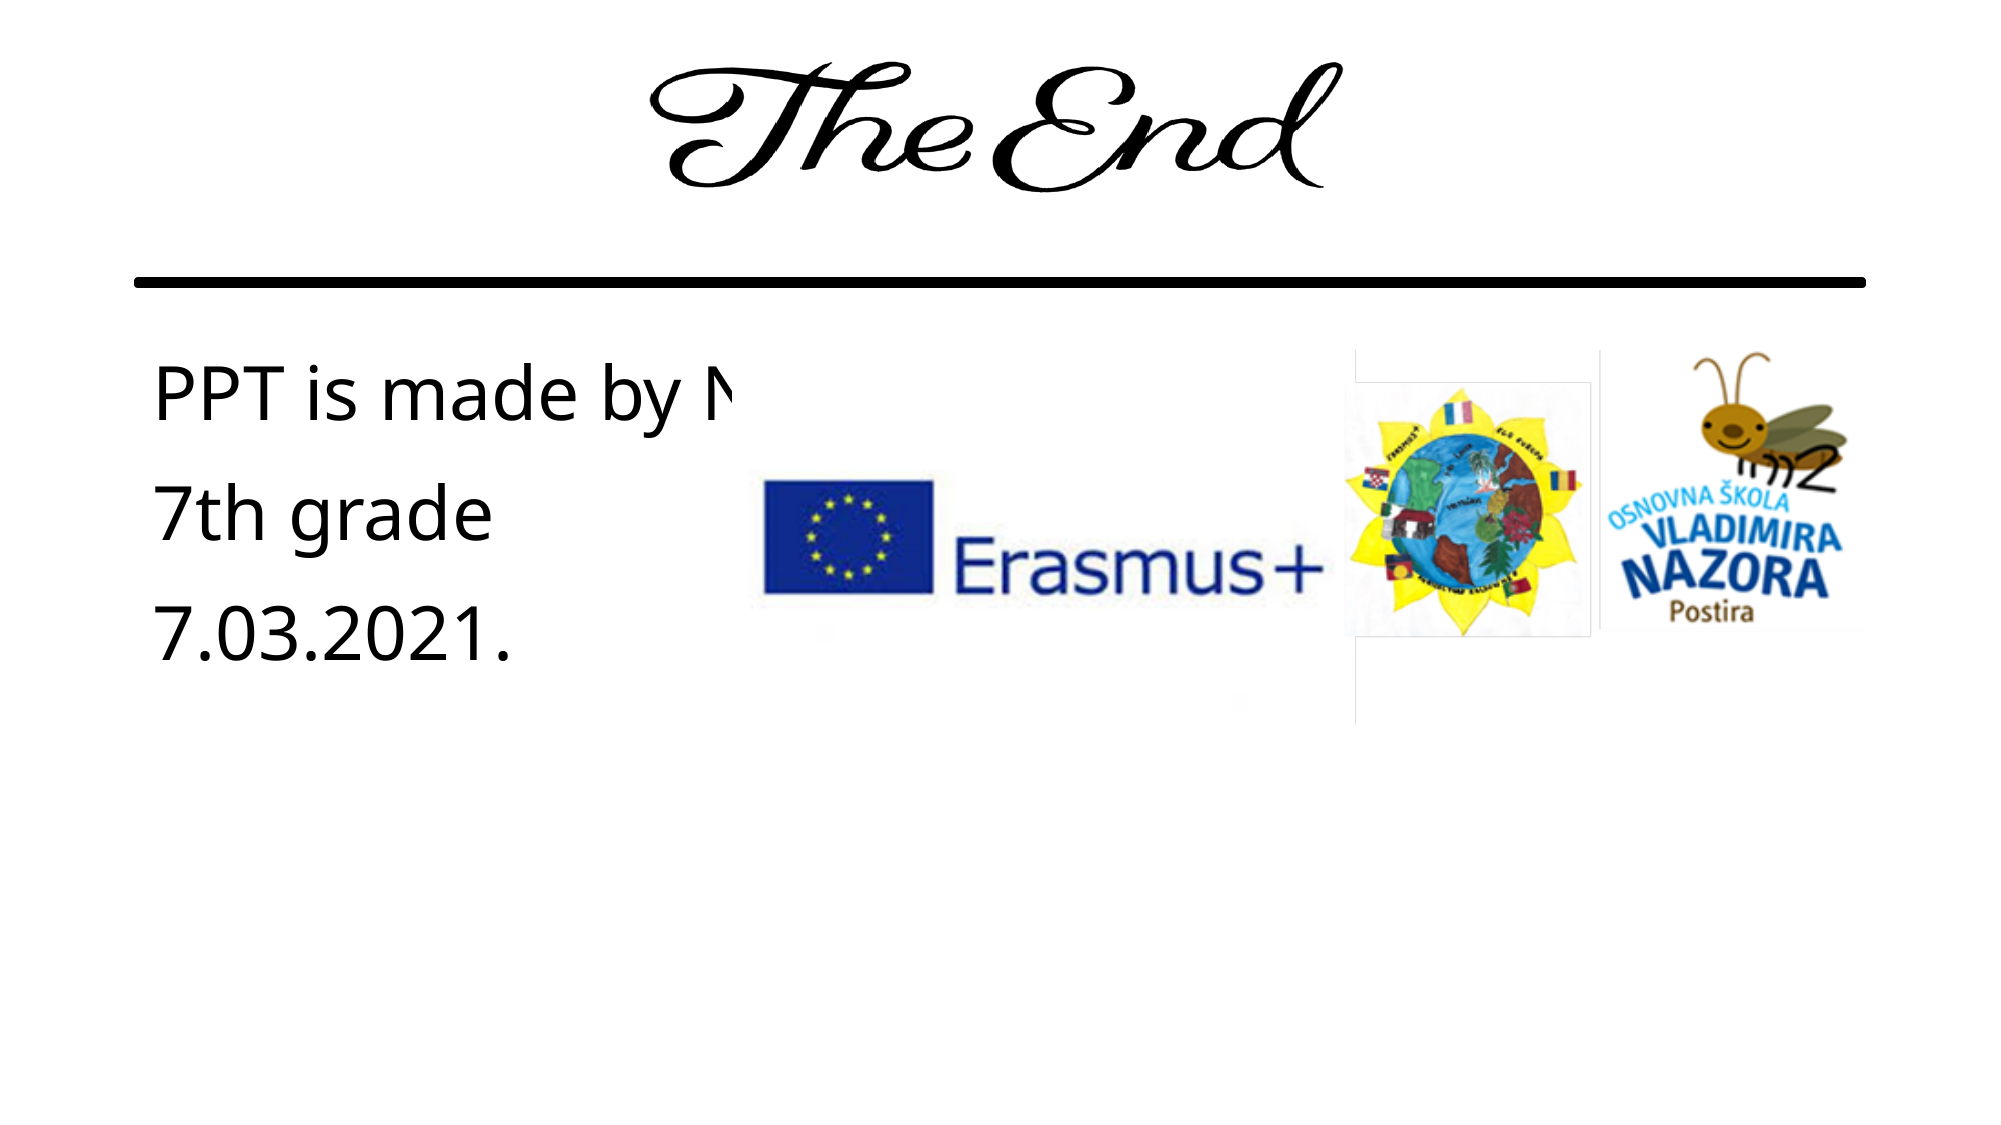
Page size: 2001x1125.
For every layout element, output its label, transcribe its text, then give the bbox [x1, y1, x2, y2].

picture [479, 0, 1521, 266]
picture [732, 350, 1863, 725]
list PPT is made by Nina Vulić 7th grade 7.03.2021. [137, 329, 1863, 1027]
